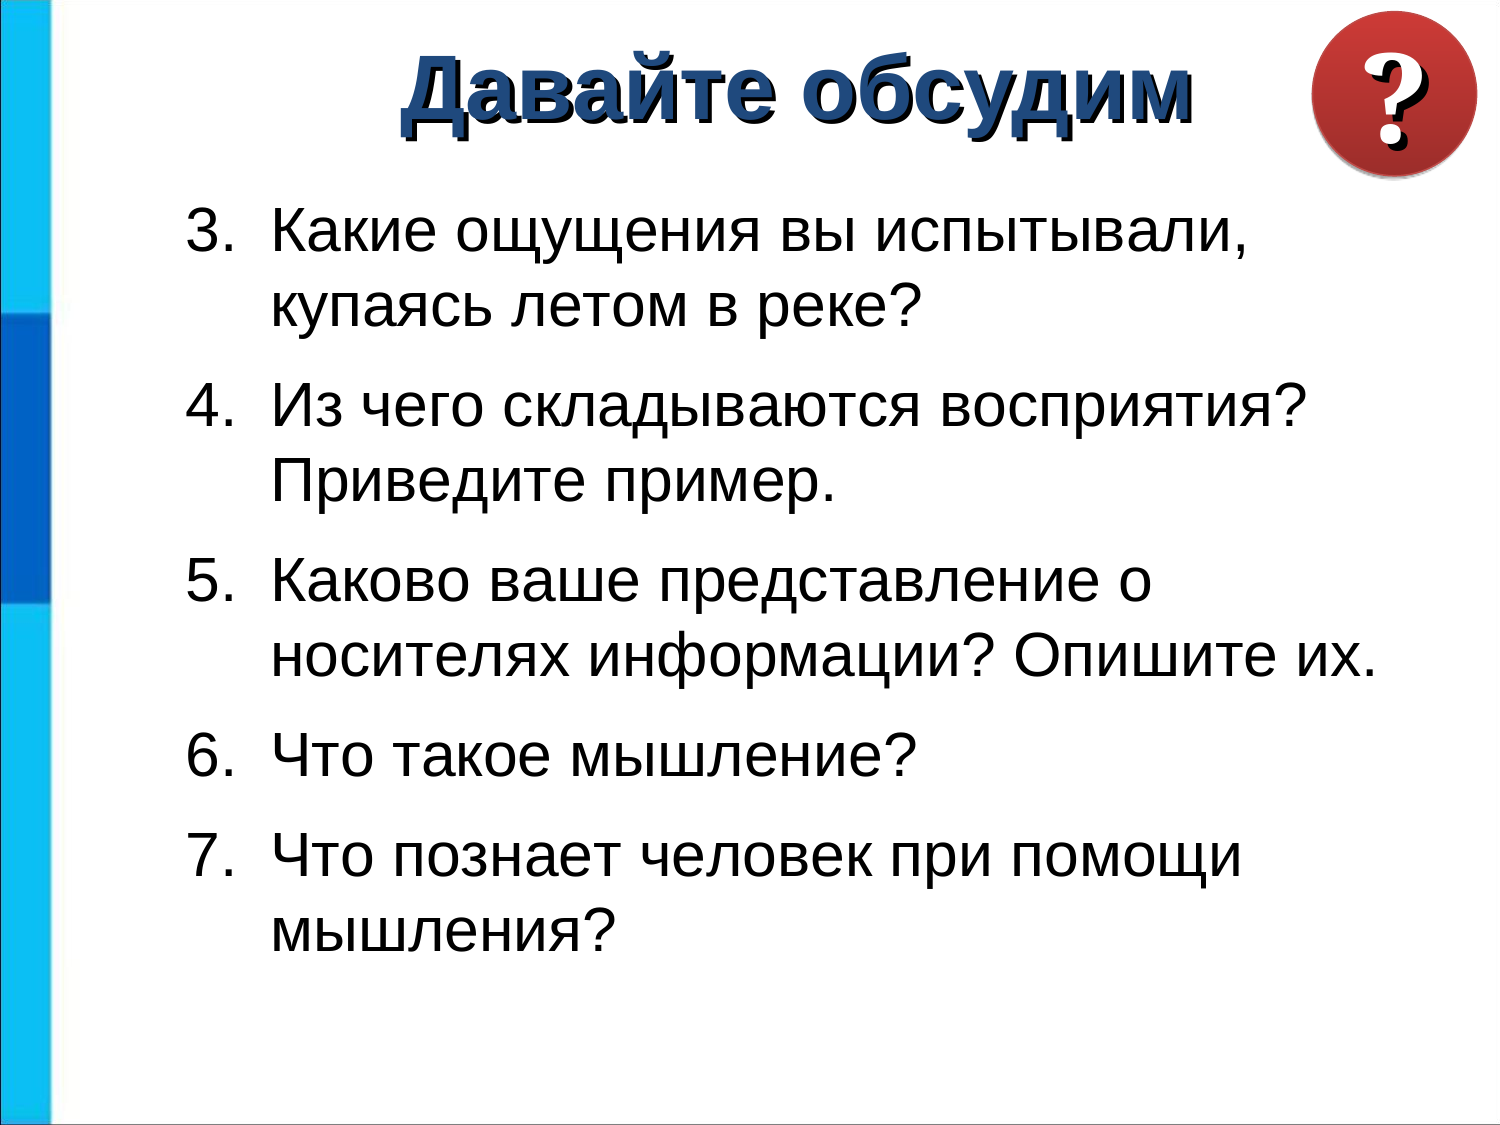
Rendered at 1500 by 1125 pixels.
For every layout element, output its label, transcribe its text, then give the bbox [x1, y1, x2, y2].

text_box ? [1312, 11, 1477, 176]
text_box Какие ощущения вы испытывали, купаясь летом в реке? Из чего складываются восприятия? Приведите пример. Каково ваше представление о носителях информации? Опишите их. Что такое мышление? Что познает человек при помощи мышления? [171, 181, 1447, 972]
picture [0, 0, 1500, 1125]
title Давайте обсудим [171, 30, 1341, 135]
